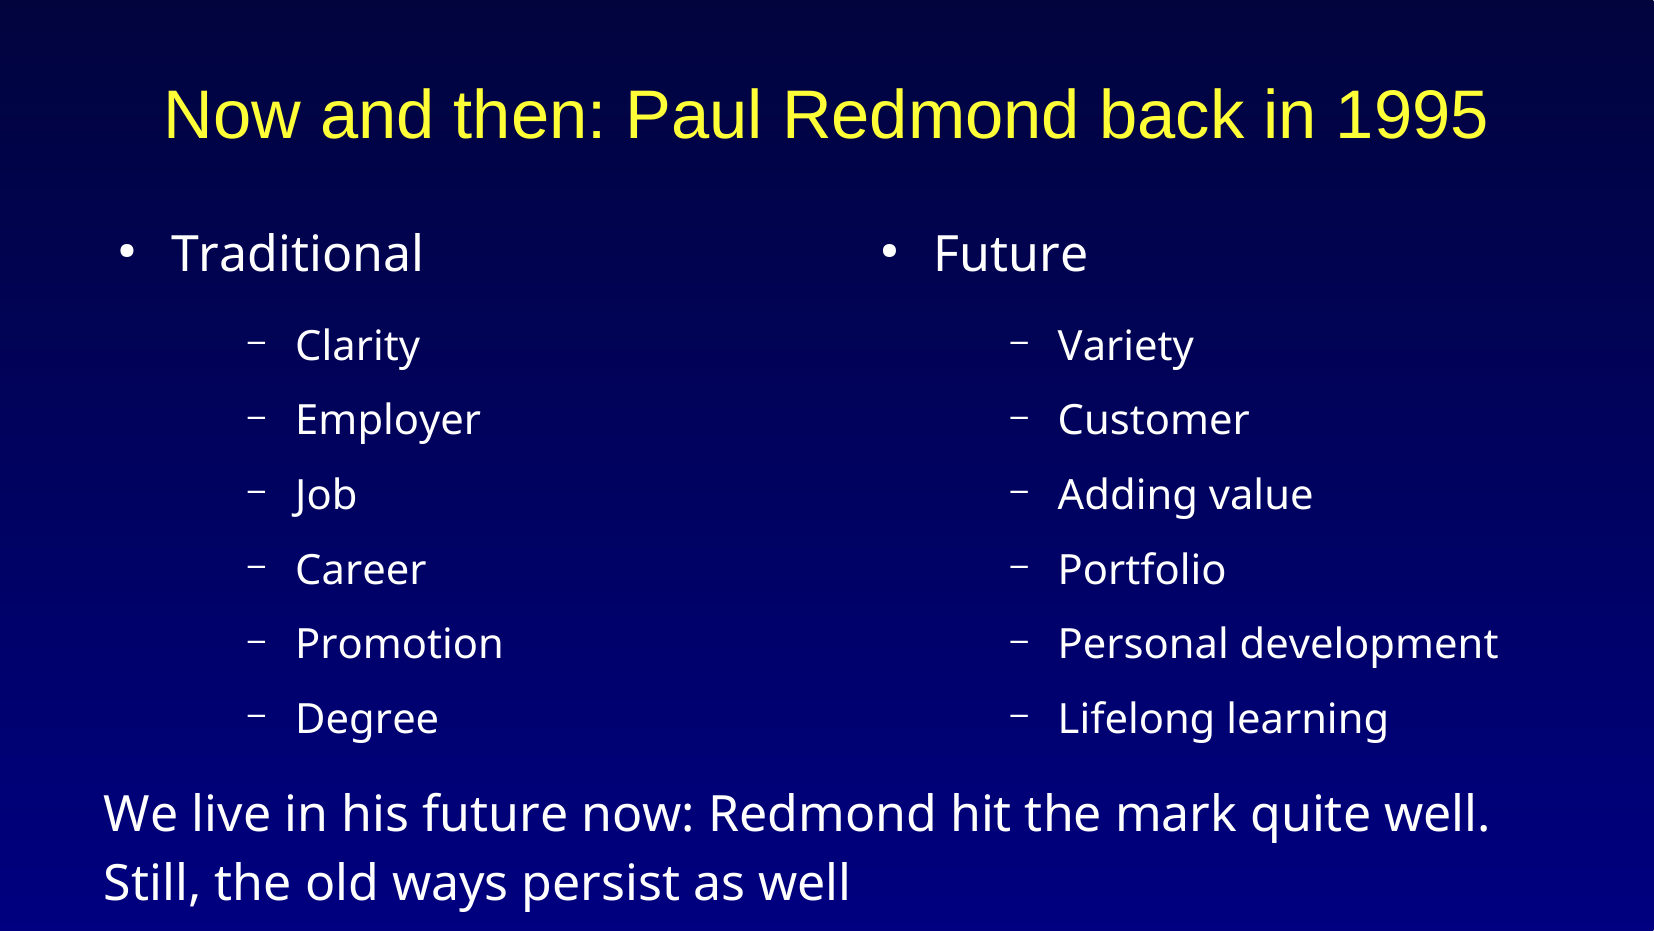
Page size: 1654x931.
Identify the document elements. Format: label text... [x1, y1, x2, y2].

title Now and then: Paul Redmond back in 1995 [82, 37, 1571, 193]
text_box We live in his future now: Redmond hit the mark quite well. Still, the old ways persist as well [103, 778, 1565, 895]
list Future Variety Customer Adding value Portfolio Personal development Lifelong learning [845, 217, 1572, 758]
list Traditional Clarity Employer Job Career Promotion Degree [82, 217, 809, 758]
